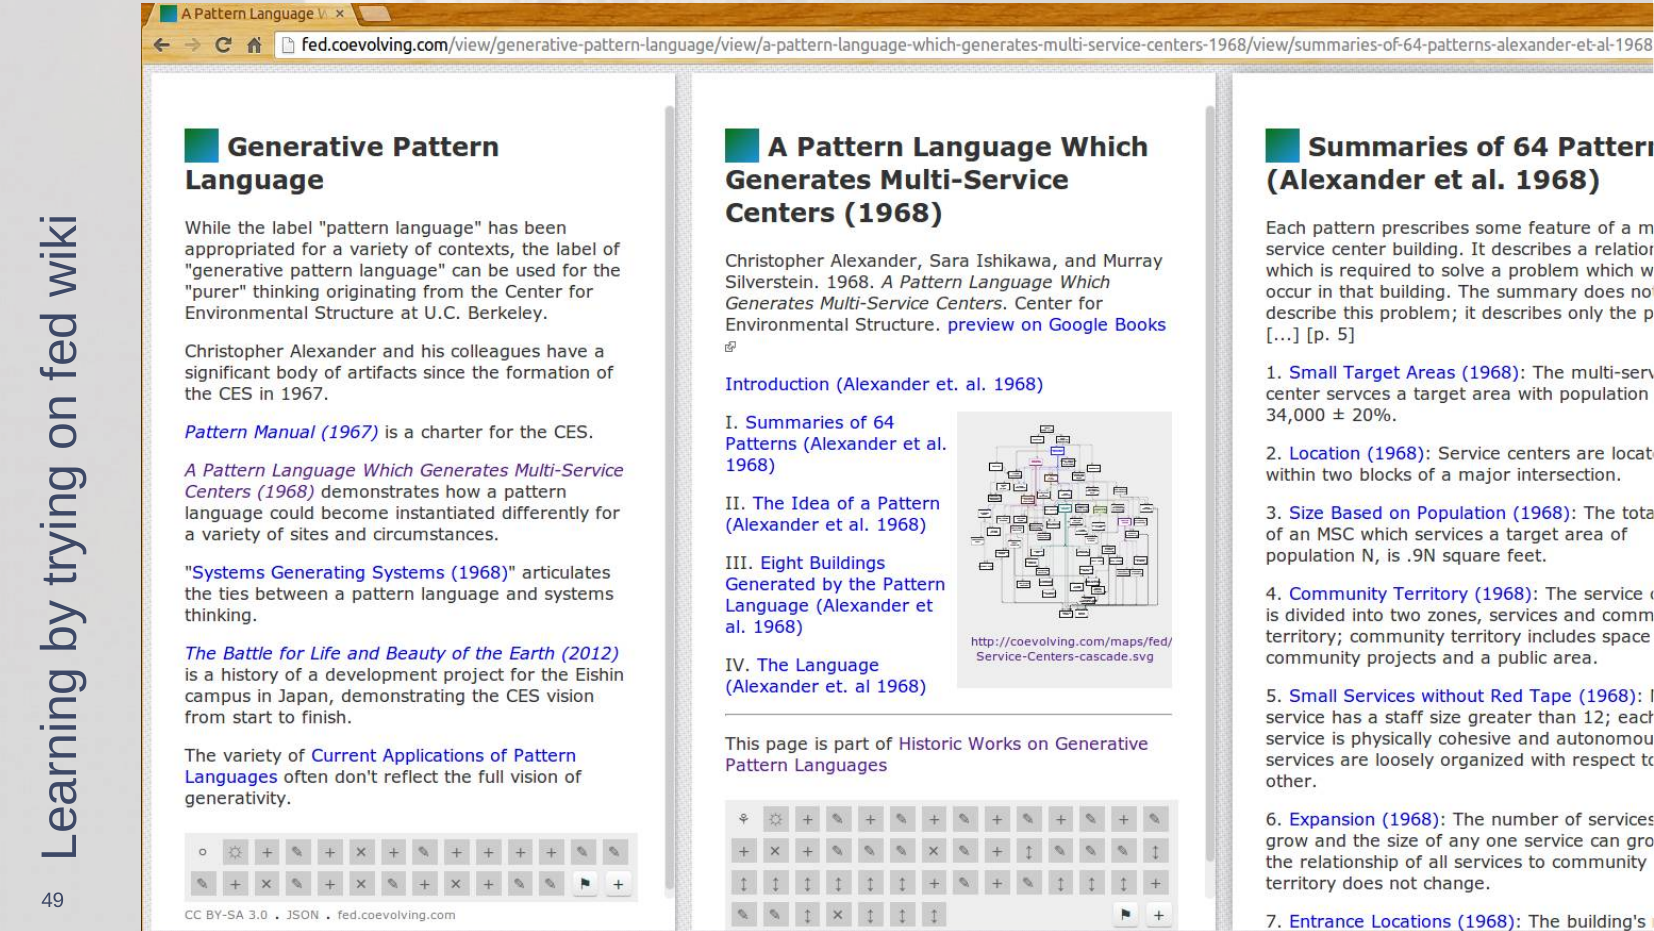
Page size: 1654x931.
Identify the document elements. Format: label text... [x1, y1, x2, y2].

picture [141, 3, 1654, 931]
title Learning by trying on fed wiki [35, 52, 131, 862]
text_box 1967 Pattern Manual [0, 0, 1653, 931]
